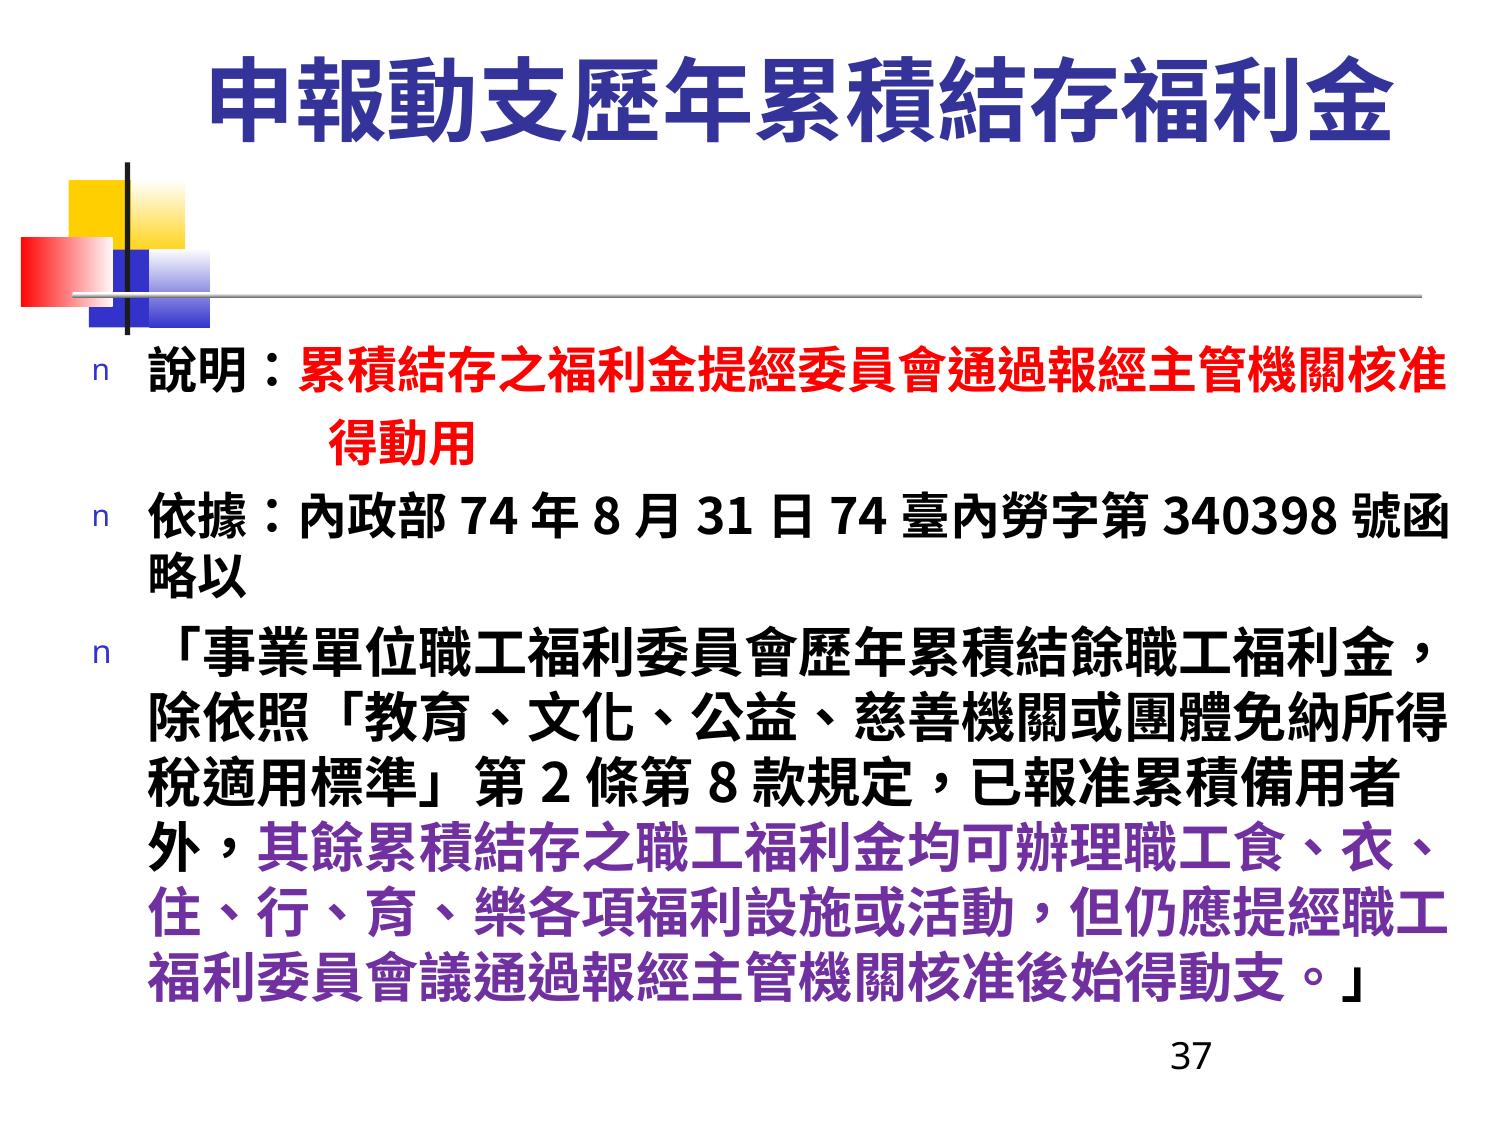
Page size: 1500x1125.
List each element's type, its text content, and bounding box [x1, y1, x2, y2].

list 說明：累積結存之福利金提經委員會通過報經主管機關核准 得動用 依據：內政部74年8月31日74臺內勞字第340398號函略以 「事業單位職工福利委員會歷年累積結餘職工福利金，除依照「教育、文化、公益、慈善機關或團體免納所得稅適用標準」第2條第8款規定，已報准累積備用者外，其餘累積結存之職工福利金均可辦理職工食、衣、住、行、育、樂各項福利設施或活動，但仍應提經職工福利委員會議通過報經主管機關核准後始得動支。」 [76, 331, 1469, 1006]
title 申報動支歷年累積結存福利金 [188, 35, 1468, 275]
slide_number <編號> [1155, 1024, 1468, 1100]
